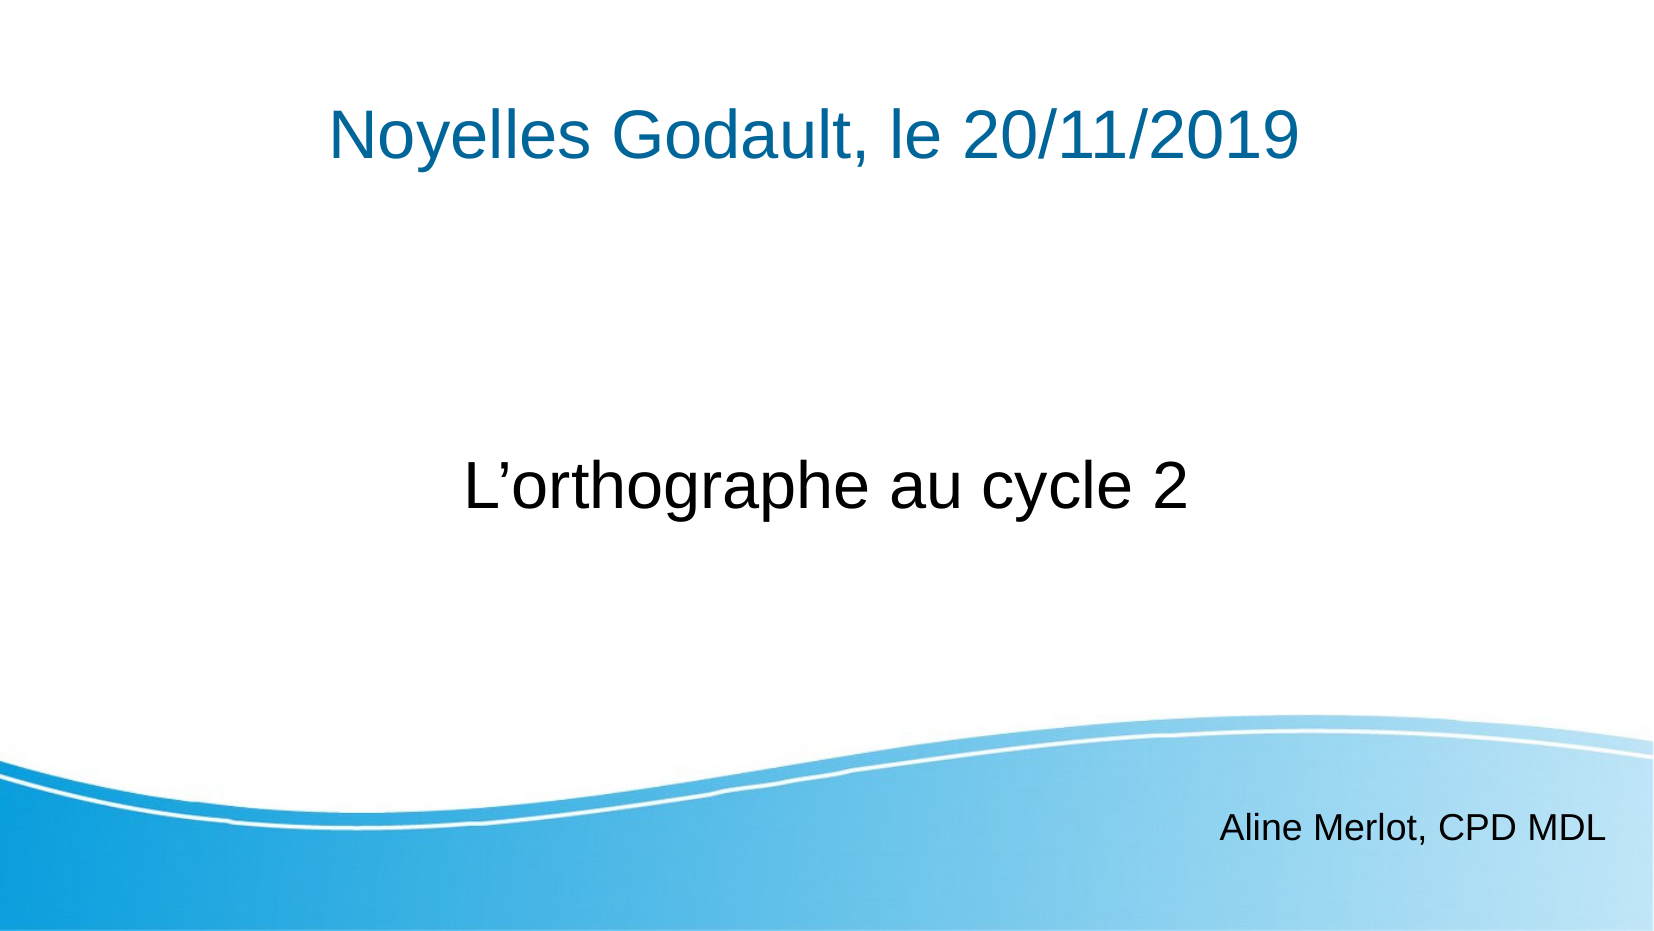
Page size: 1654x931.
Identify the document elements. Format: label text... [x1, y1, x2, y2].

picture [0, 714, 1654, 931]
title Noyelles Godault, le 20/11/2019 [70, 57, 1560, 213]
text_box Aline Merlot, CPD MDL [1204, 798, 1630, 863]
subtitle L’orthographe au cycle 2 [82, 356, 1571, 615]
